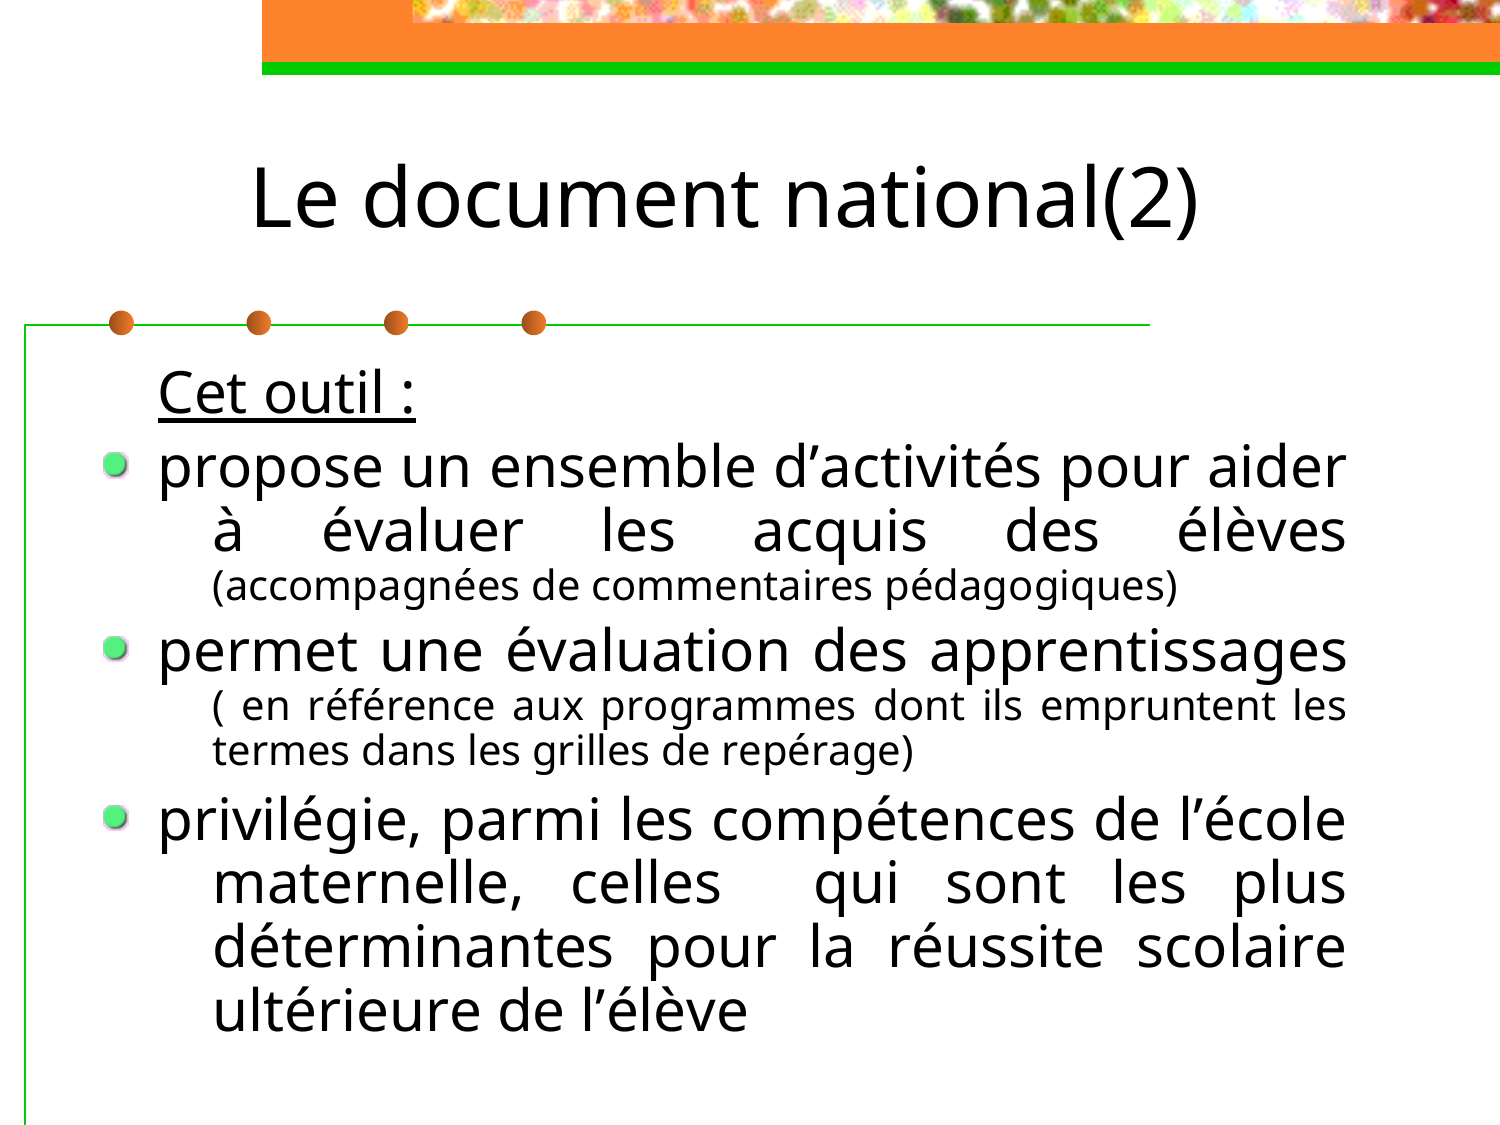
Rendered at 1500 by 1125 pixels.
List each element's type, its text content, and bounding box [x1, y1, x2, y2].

title Le document national(2) [87, 99, 1363, 288]
list Cet outil : propose un ensemble d’activités pour aider à évaluer les acquis des élèves (accompagnées de commentaires pédagogiques) permet une évaluation des apprentissages ( en référence aux programmes dont ils empruntent les termes dans les grilles de repérage) privilégie, parmi les compétences de l’école maternelle, celles qui sont les plus déterminantes pour la réussite scolaire ultérieure de l’élève [87, 350, 1363, 1050]
picture [412, 0, 1500, 23]
